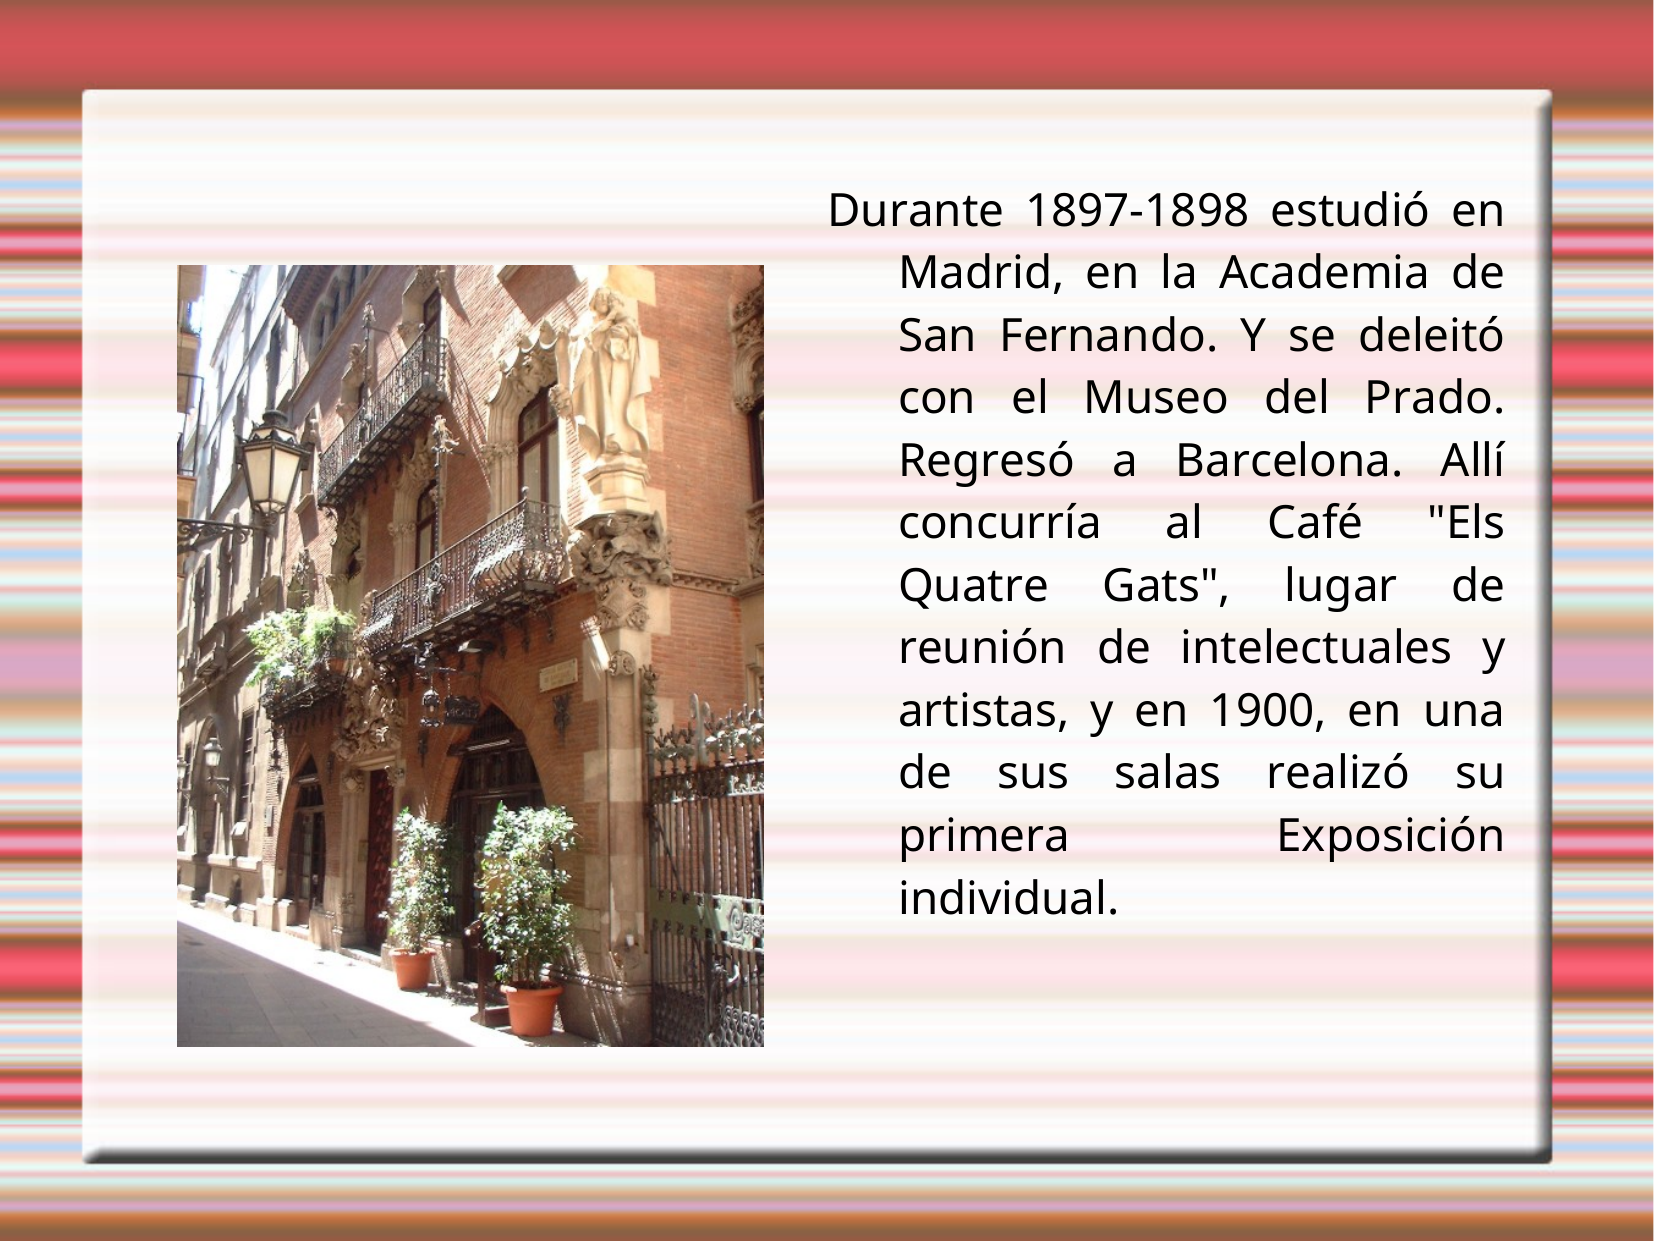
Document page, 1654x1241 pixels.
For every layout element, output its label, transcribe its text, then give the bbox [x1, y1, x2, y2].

picture [0, 0, 1654, 1241]
list Durante 1897-1898 estudió en Madrid, en la Academia de San Fernando. Y se deleitó con el Museo del Prado. Regresó a Barcelona. Allí concurría al Café "Els Quatre Gats", lugar de reunión de intelectuales y artistas, y en 1900, en una de sus salas realizó su primera Exposición individual. [815, 177, 1506, 1109]
